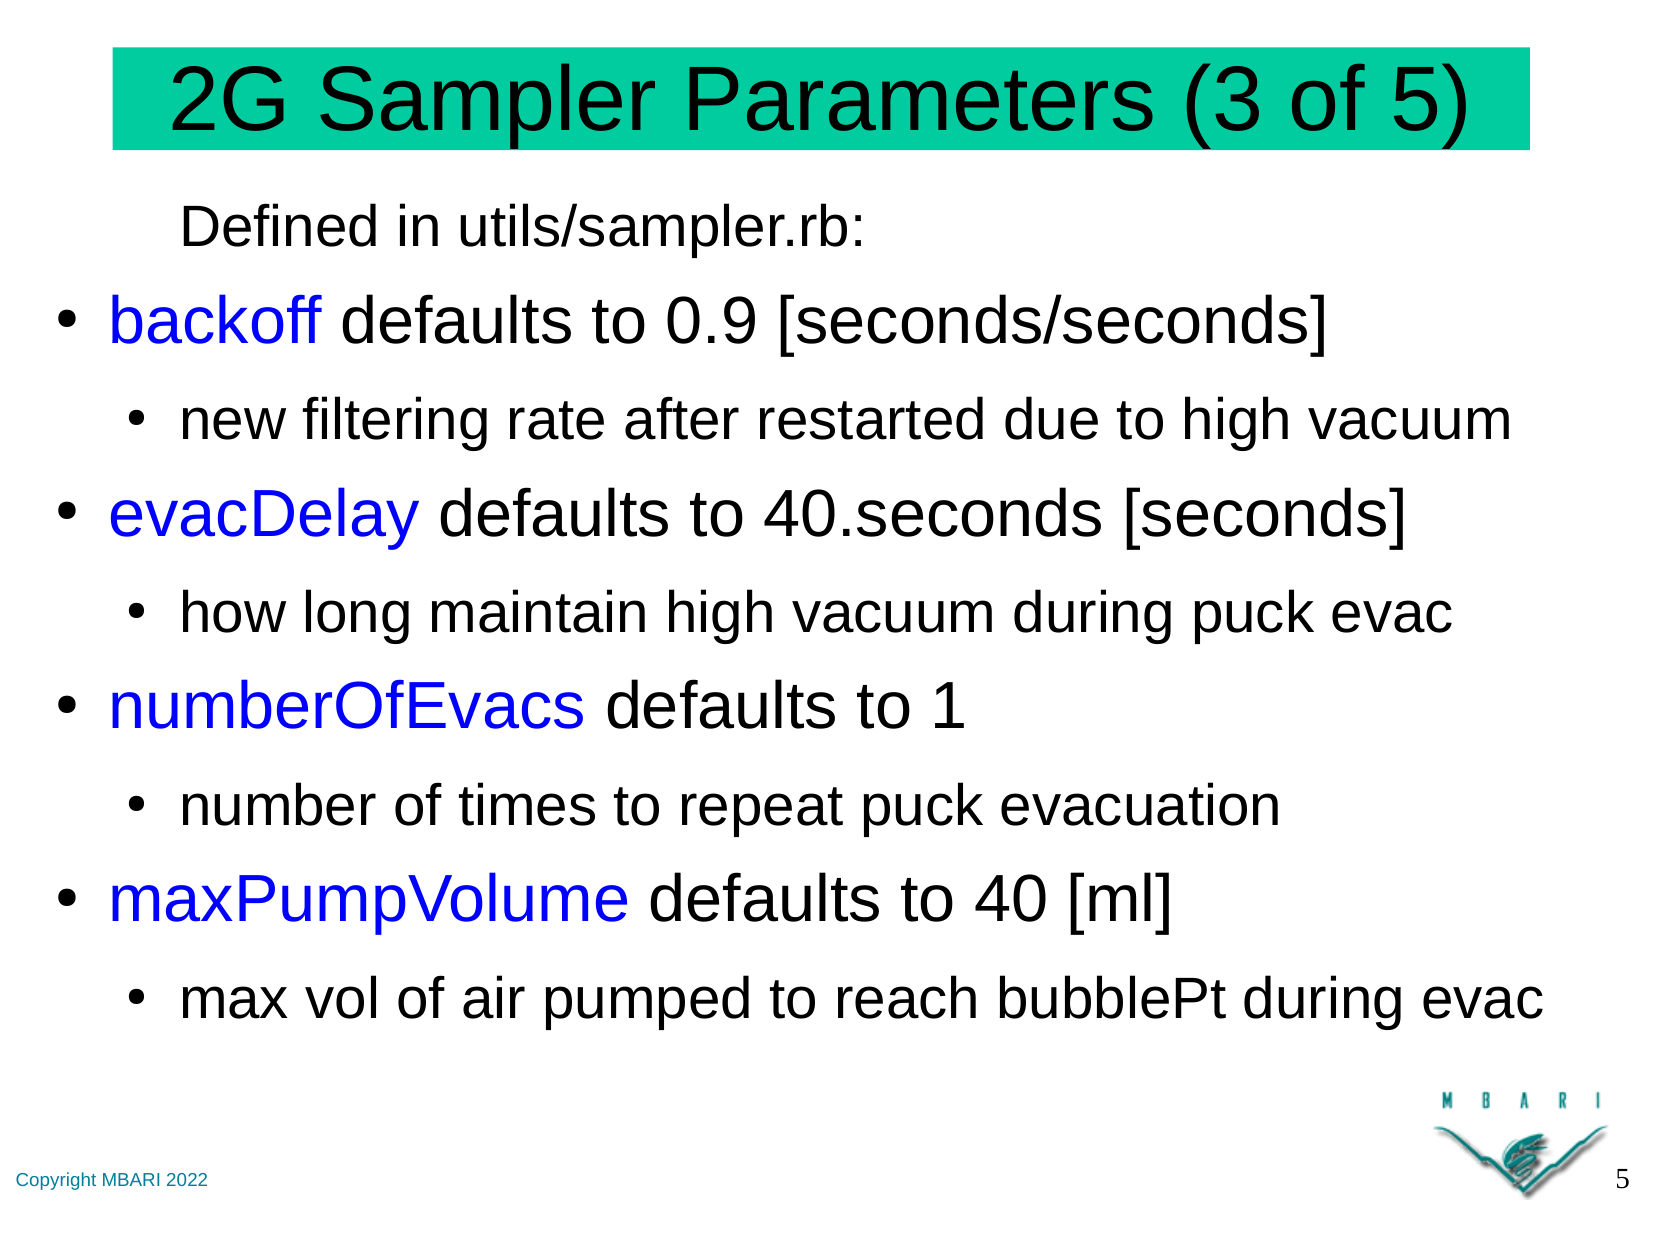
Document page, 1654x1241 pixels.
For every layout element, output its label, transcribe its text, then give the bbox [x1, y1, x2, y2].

title 2G Sampler Parameters (3 of 5) [112, 47, 1530, 151]
list Defined in utils/sampler.rb: backoff defaults to 0.9 [seconds/seconds] new filtering rate after restarted due to high vacuum evacDelay defaults to 40.seconds [seconds] how long maintain high vacuum during puck evac numberOfEvacs defaults to 1 number of times to repeat puck evacuation maxPumpVolume defaults to 40 [ml] max vol of air pumped to reach bubblePt during evac [37, 194, 1613, 1088]
picture [1426, 1091, 1613, 1200]
